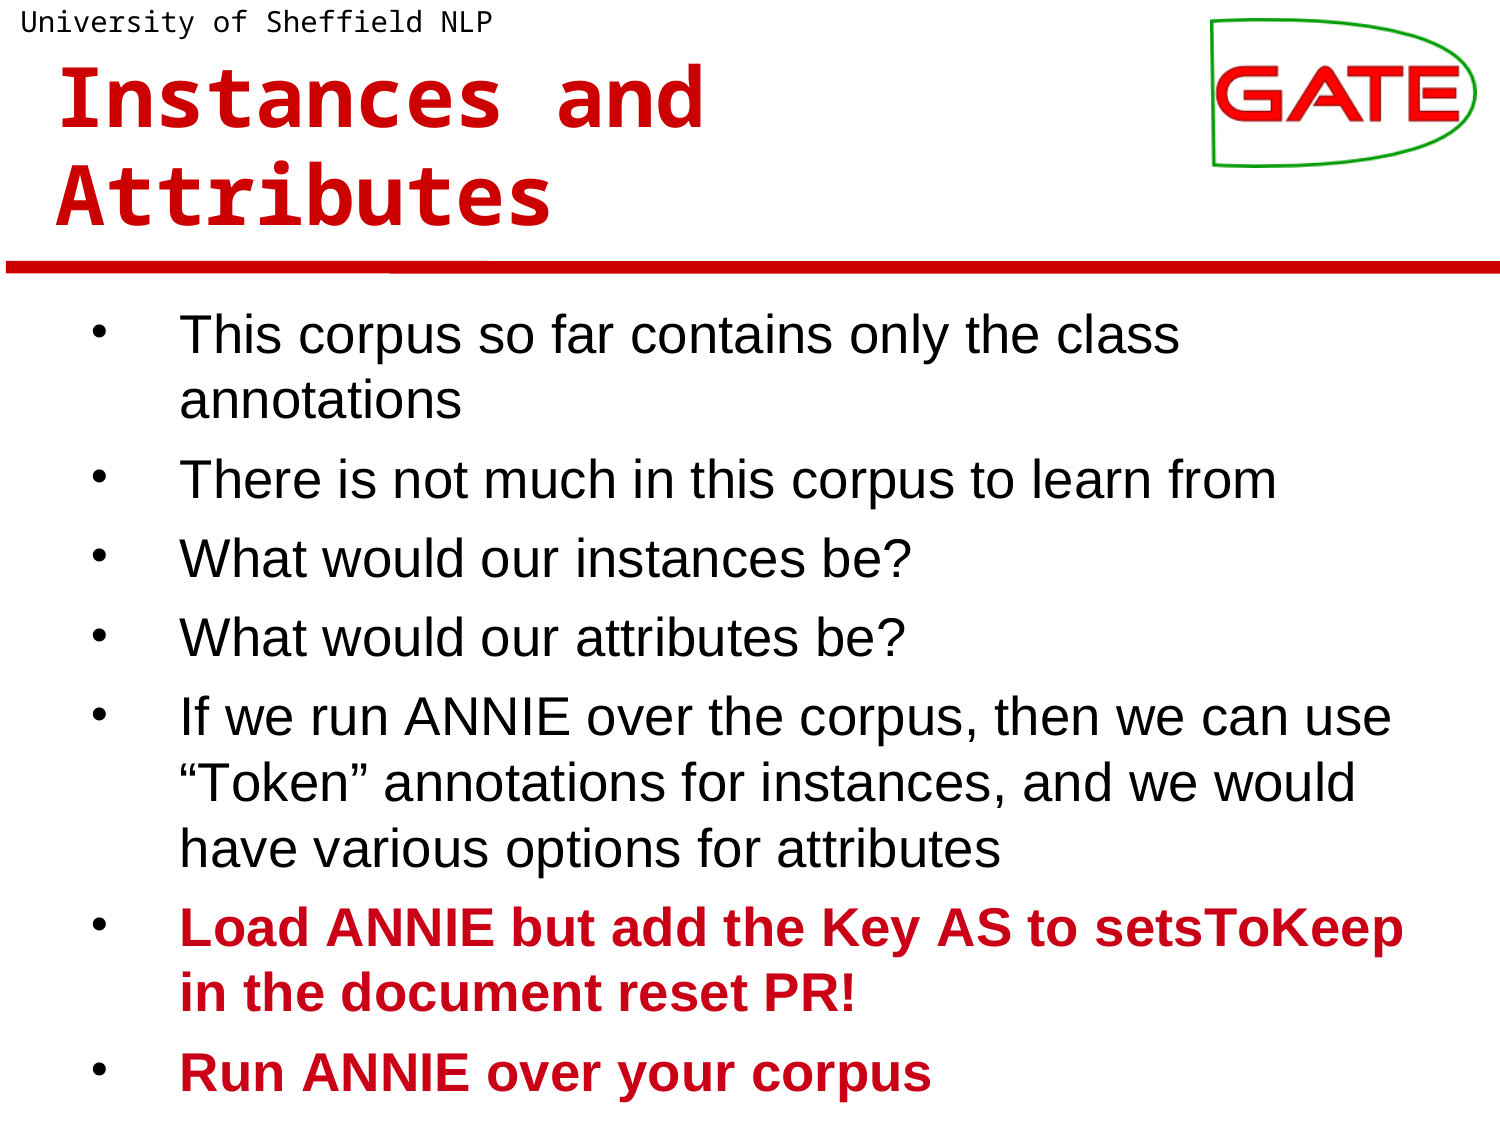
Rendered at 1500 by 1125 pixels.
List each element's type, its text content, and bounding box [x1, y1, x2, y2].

picture [1210, 18, 1477, 168]
title Instances and Attributes [41, 37, 1391, 254]
list This corpus so far contains only the class annotations There is not much in this corpus to learn from What would our instances be? What would our attributes be? If we run ANNIE over the corpus, then we can use “Token” annotations for instances, and we would have various options for attributes Load ANNIE but add the Key AS to setsToKeep in the document reset PR! Run ANNIE over your corpus [75, 290, 1425, 1123]
